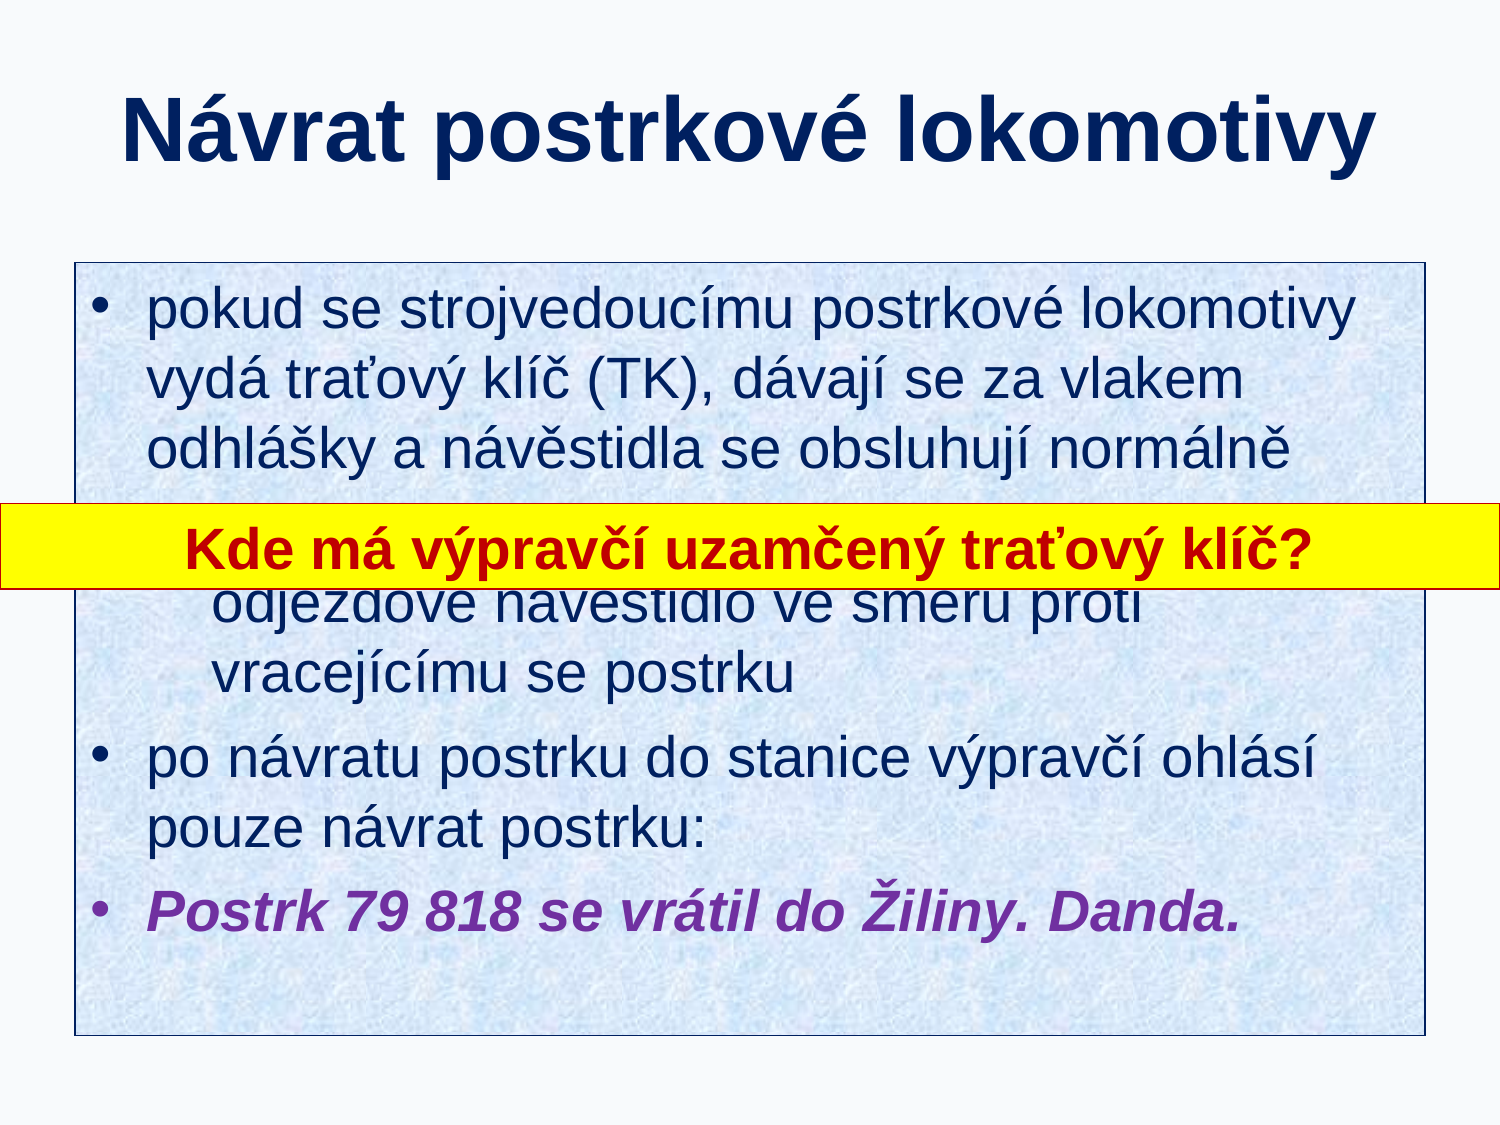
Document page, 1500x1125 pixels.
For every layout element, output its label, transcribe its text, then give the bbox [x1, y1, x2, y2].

text_box Kde má výpravčí uzamčený traťový klíč? [0, 503, 1500, 589]
list pokud se strojvedoucímu postrkové lokomotivy vydá traťový klíč (TK), dávají se za vlakem odhlášky a návěstidla se obsluhují normálně pokud nemá výpravčí TK, nemůže postavit odjezdové návěstidlo ve směru proti vracejícímu se postrku po návratu postrku do stanice výpravčí ohlásí pouze návrat postrku: Postrk 79 818 se vrátil do Žiliny. Danda. [75, 589, 1426, 1036]
list pokud se strojvedoucímu postrkové lokomotivy vydá traťový klíč (TK), dávají se za vlakem odhlášky a návěstidla se obsluhují normálně pokud nemá výpravčí TK, nemůže postavit odjezdové návěstidlo ve směru proti vracejícímu se postrku po návratu postrku do stanice výpravčí ohlásí pouze návrat postrku: Postrk 79 818 se vrátil do Žiliny. Danda. [75, 262, 1426, 503]
title Návrat postrkové lokomotivy [75, 30, 1426, 219]
